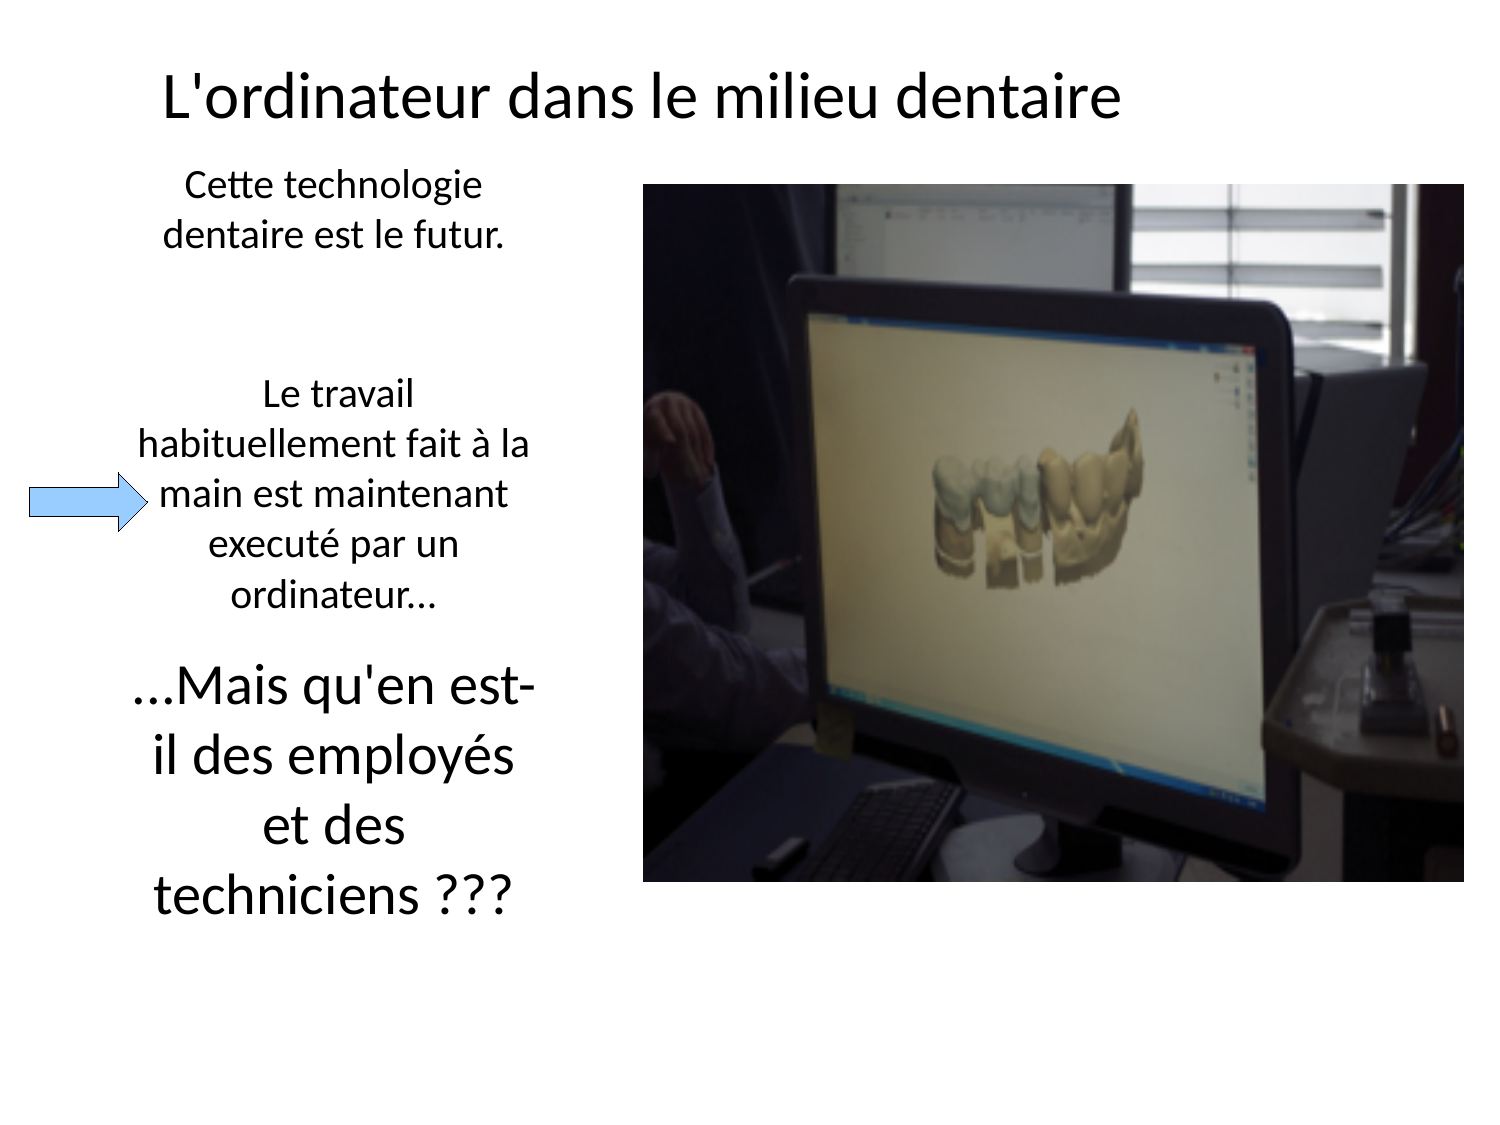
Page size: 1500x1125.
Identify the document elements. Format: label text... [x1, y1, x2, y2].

title L'ordinateur dans le milieu dentaire [75, 44, 1211, 236]
picture [643, 184, 1464, 882]
list Cette technologie dentaire est le futur. Le travail habituellement fait à la main est maintenant executé par un ordinateur... ...Mais qu'en est-il des employés et des techniciens ??? [59, 149, 553, 1125]
text_box [29, 472, 148, 532]
